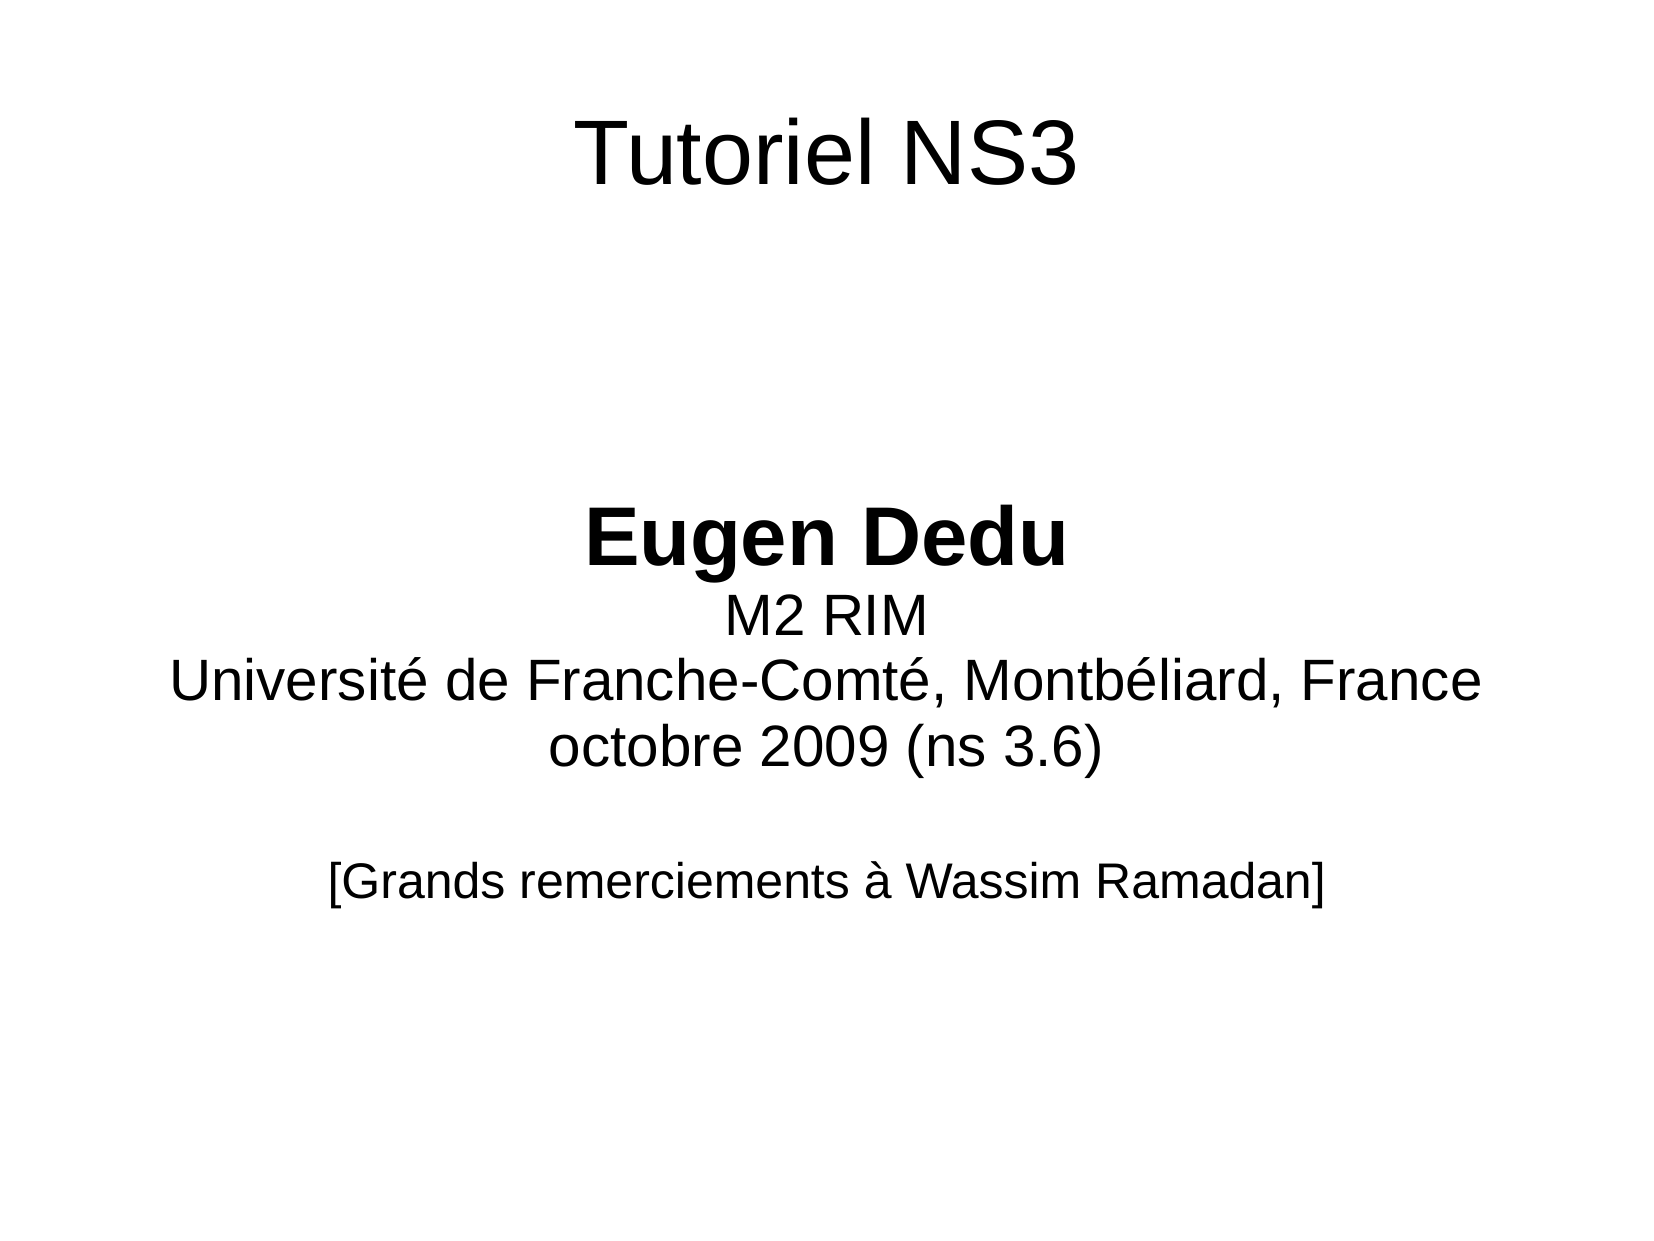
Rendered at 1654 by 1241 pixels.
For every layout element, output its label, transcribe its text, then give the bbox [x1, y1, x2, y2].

title Tutoriel NS3 [82, 49, 1571, 257]
subtitle Eugen Dedu M2 RIM Université de Franche-Comté, Montbéliard, France octobre 2009 (ns 3.6) [Grands remerciements à Wassim Ramadan] [82, 290, 1571, 1109]
